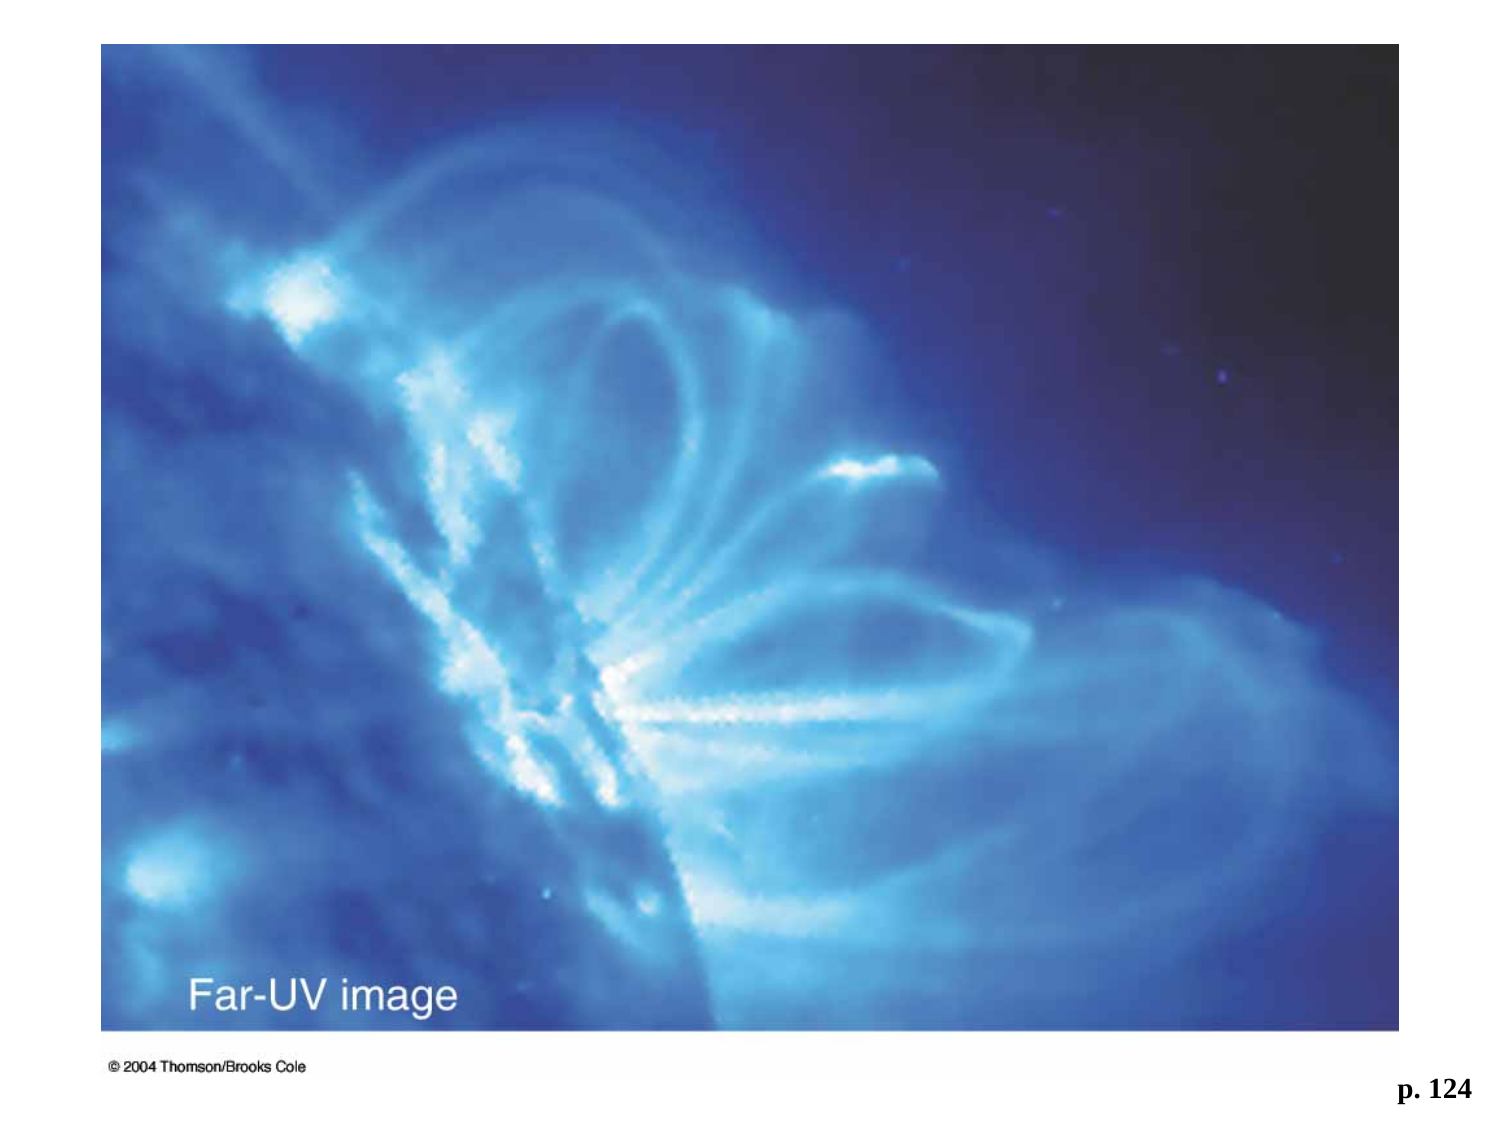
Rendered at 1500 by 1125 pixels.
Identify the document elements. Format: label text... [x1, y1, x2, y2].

text_box p. 124 [1382, 1062, 1488, 1113]
picture [101, 44, 1399, 1081]
